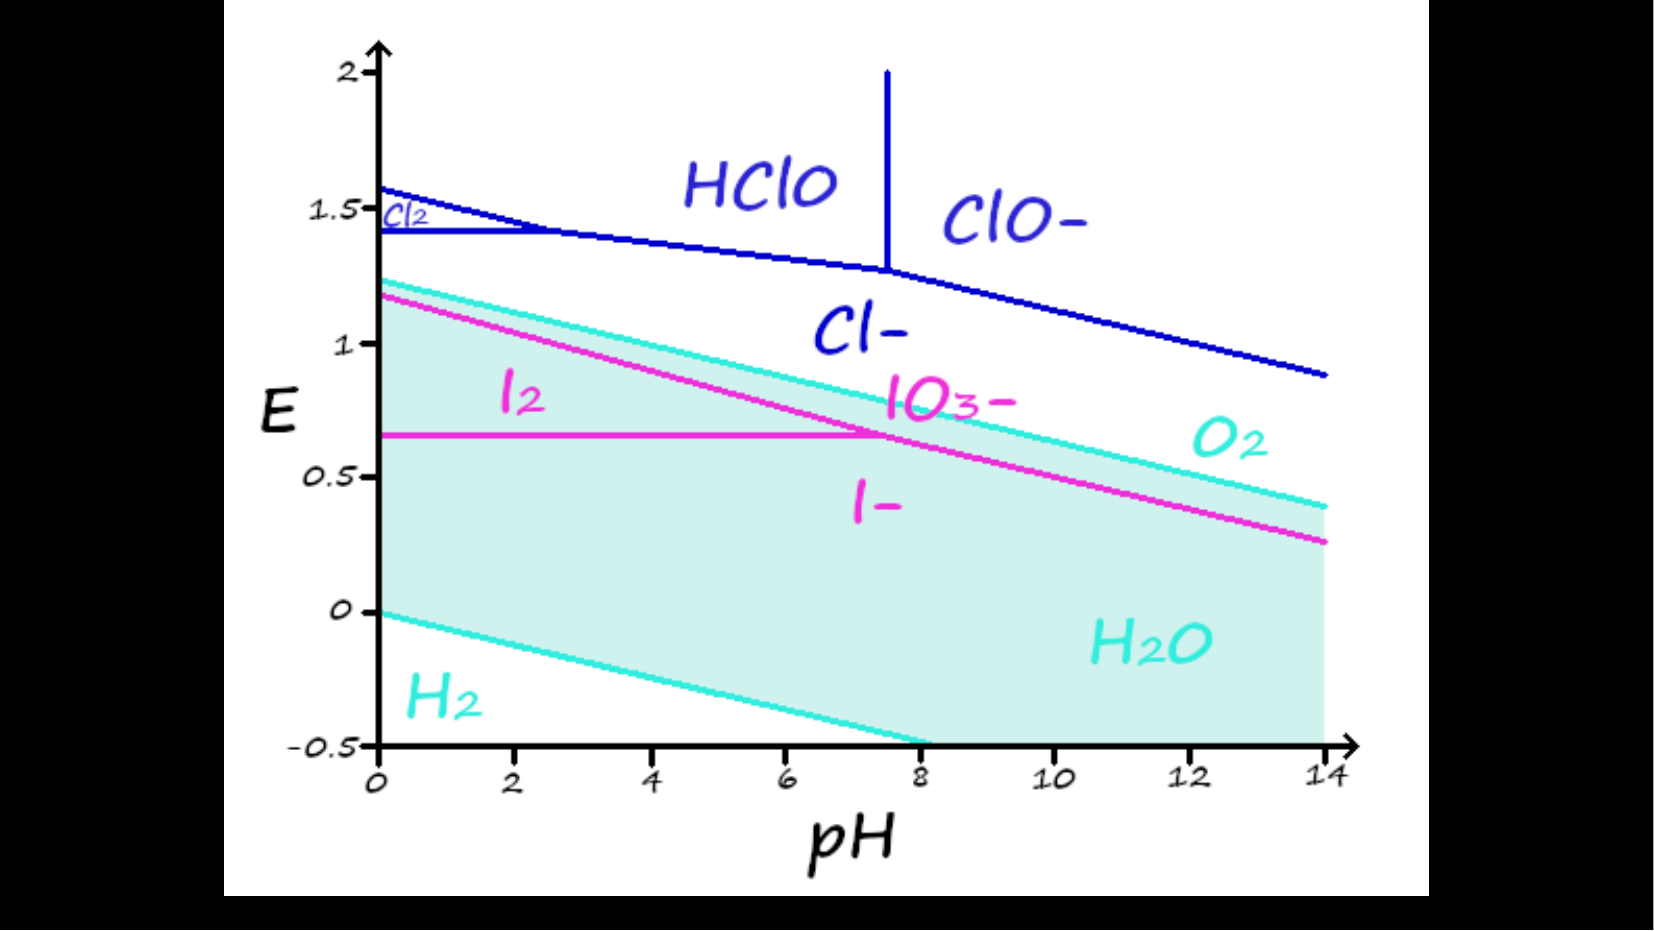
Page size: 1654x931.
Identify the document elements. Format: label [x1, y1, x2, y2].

picture [224, 0, 1429, 896]
